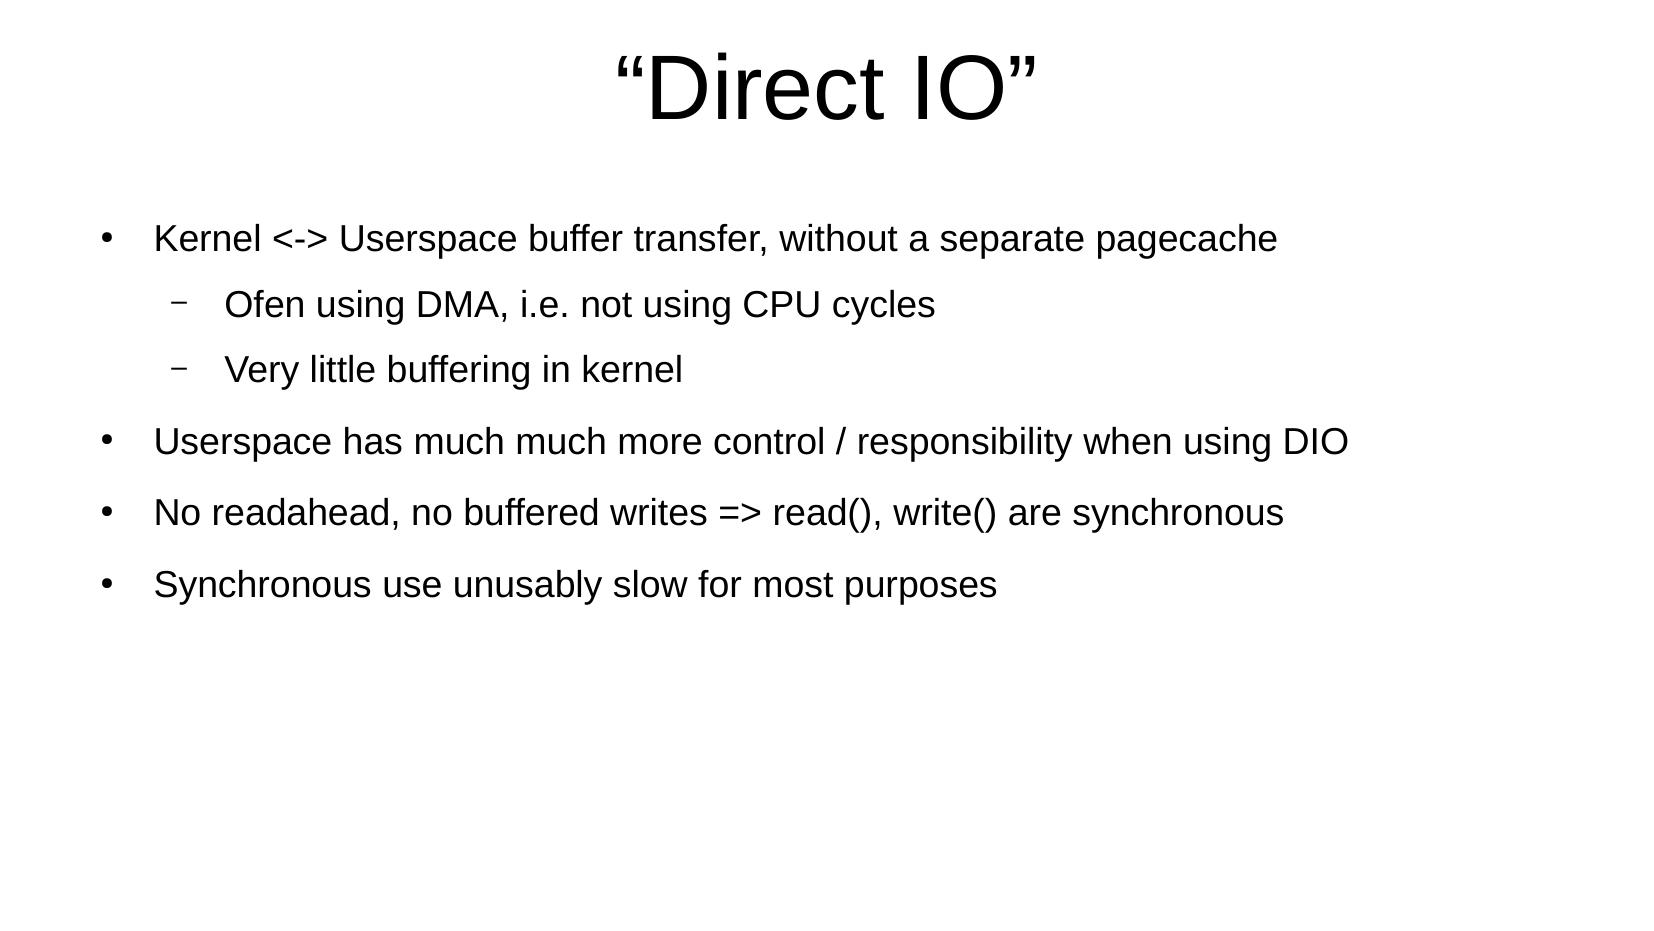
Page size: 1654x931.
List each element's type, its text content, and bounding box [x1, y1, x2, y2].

list Kernel <-> Userspace buffer transfer, without a separate pagecache Ofen using DMA, i.e. not using CPU cycles Very little buffering in kernel Userspace has much much more control / responsibility when using DIO No readahead, no buffered writes => read(), write() are synchronous Synchronous use unusably slow for most purposes [82, 217, 1571, 811]
title “Direct IO” [82, 9, 1571, 166]
